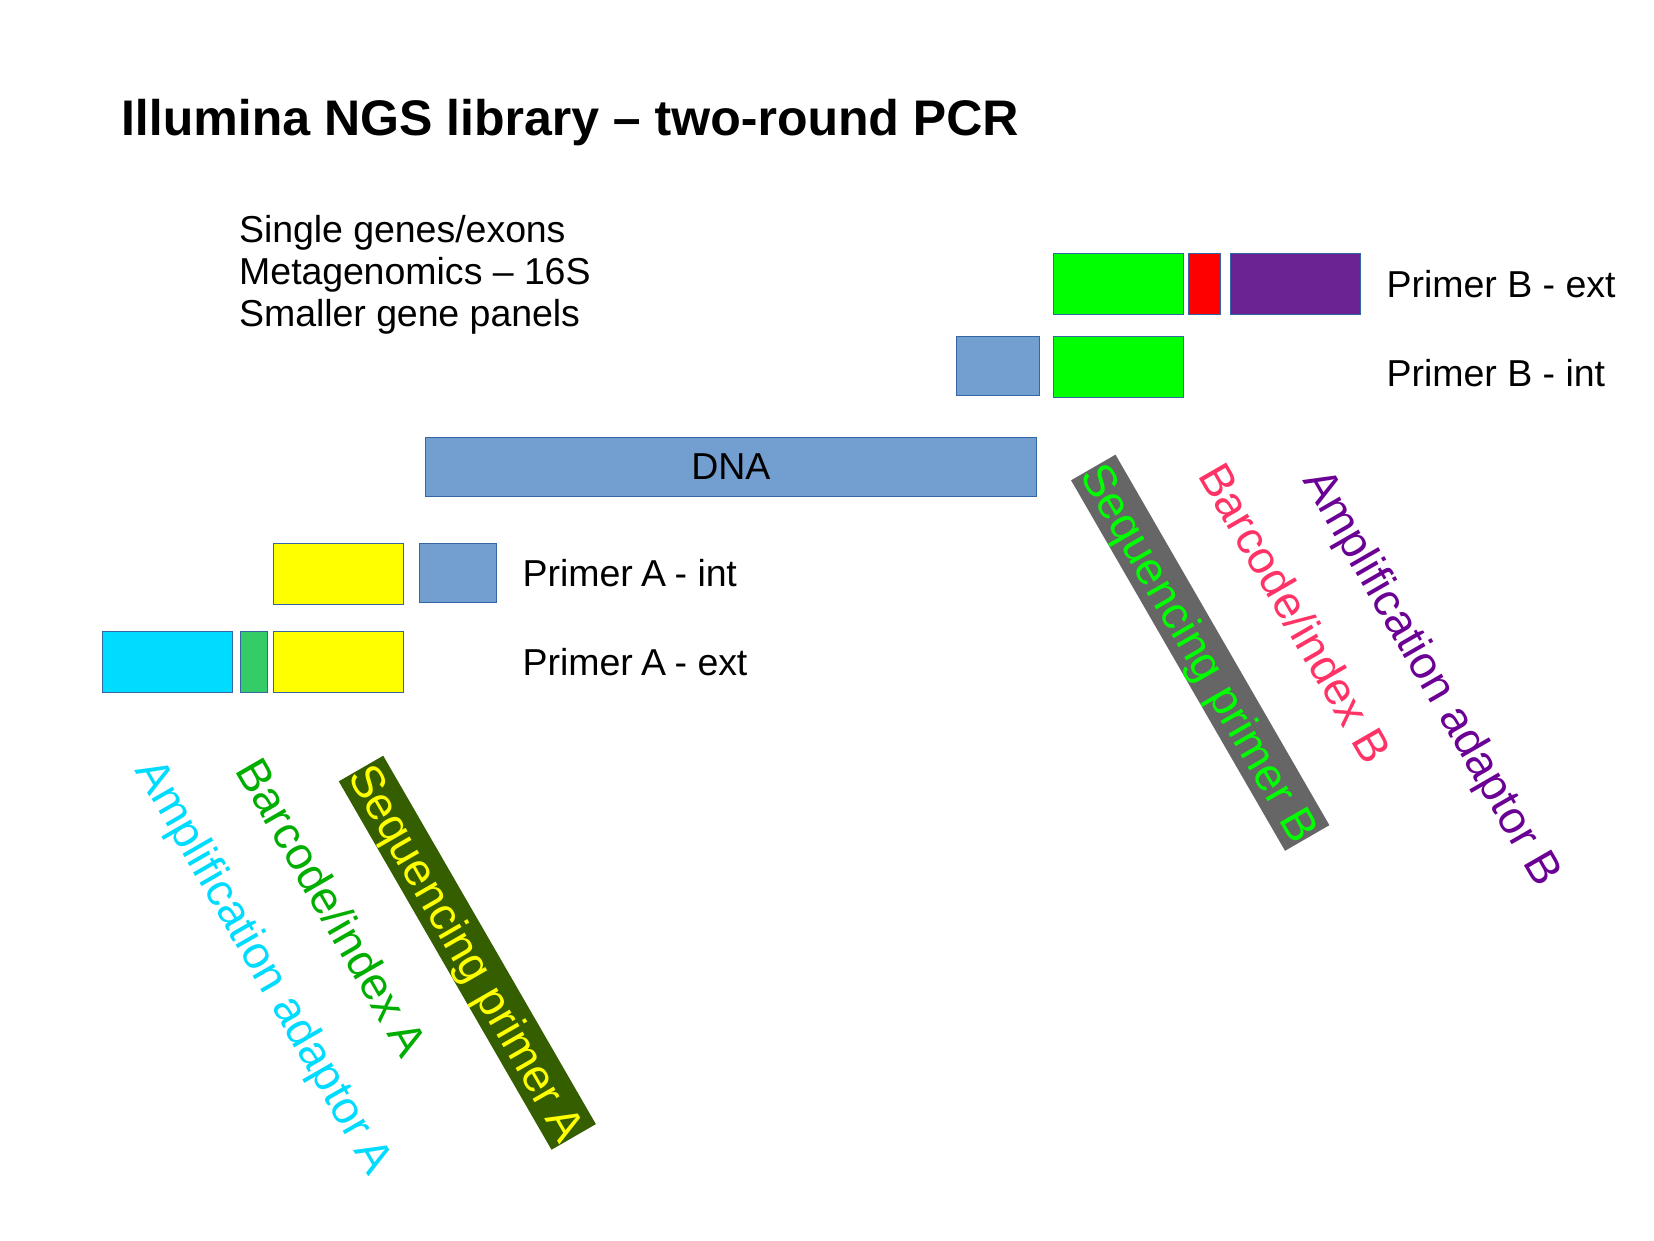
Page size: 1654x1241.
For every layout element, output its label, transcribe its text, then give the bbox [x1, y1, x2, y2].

text_box Sequencing primer B [1036, 438, 1364, 915]
text_box Primer B - int [1371, 344, 1621, 402]
text_box [956, 336, 1040, 396]
text_box Primer A - ext [507, 634, 763, 691]
text_box Amplification adaptor B [1279, 443, 1641, 1002]
text_box [240, 631, 268, 693]
text_box [1188, 253, 1221, 315]
text_box [102, 631, 233, 693]
text_box [273, 631, 404, 693]
text_box Sequencing primer A [314, 739, 641, 1227]
text_box [273, 543, 404, 605]
text_box Primer B - ext [1371, 256, 1631, 313]
text_box Single genes/exons Metagenomics – 16S Smaller gene panels [224, 200, 626, 384]
text_box Barcode/index A [168, 733, 502, 1194]
text_box Illumina NGS library – two-round PCR [106, 82, 1276, 154]
text_box Primer A - int [507, 545, 753, 603]
text_box Barcode/index B [1175, 438, 1465, 873]
text_box Amplification adaptor A [100, 733, 449, 1241]
text_box [1053, 253, 1184, 315]
text_box [419, 543, 497, 603]
text_box [1230, 253, 1361, 315]
text_box [1053, 336, 1184, 398]
text_box DNA [425, 437, 1037, 497]
